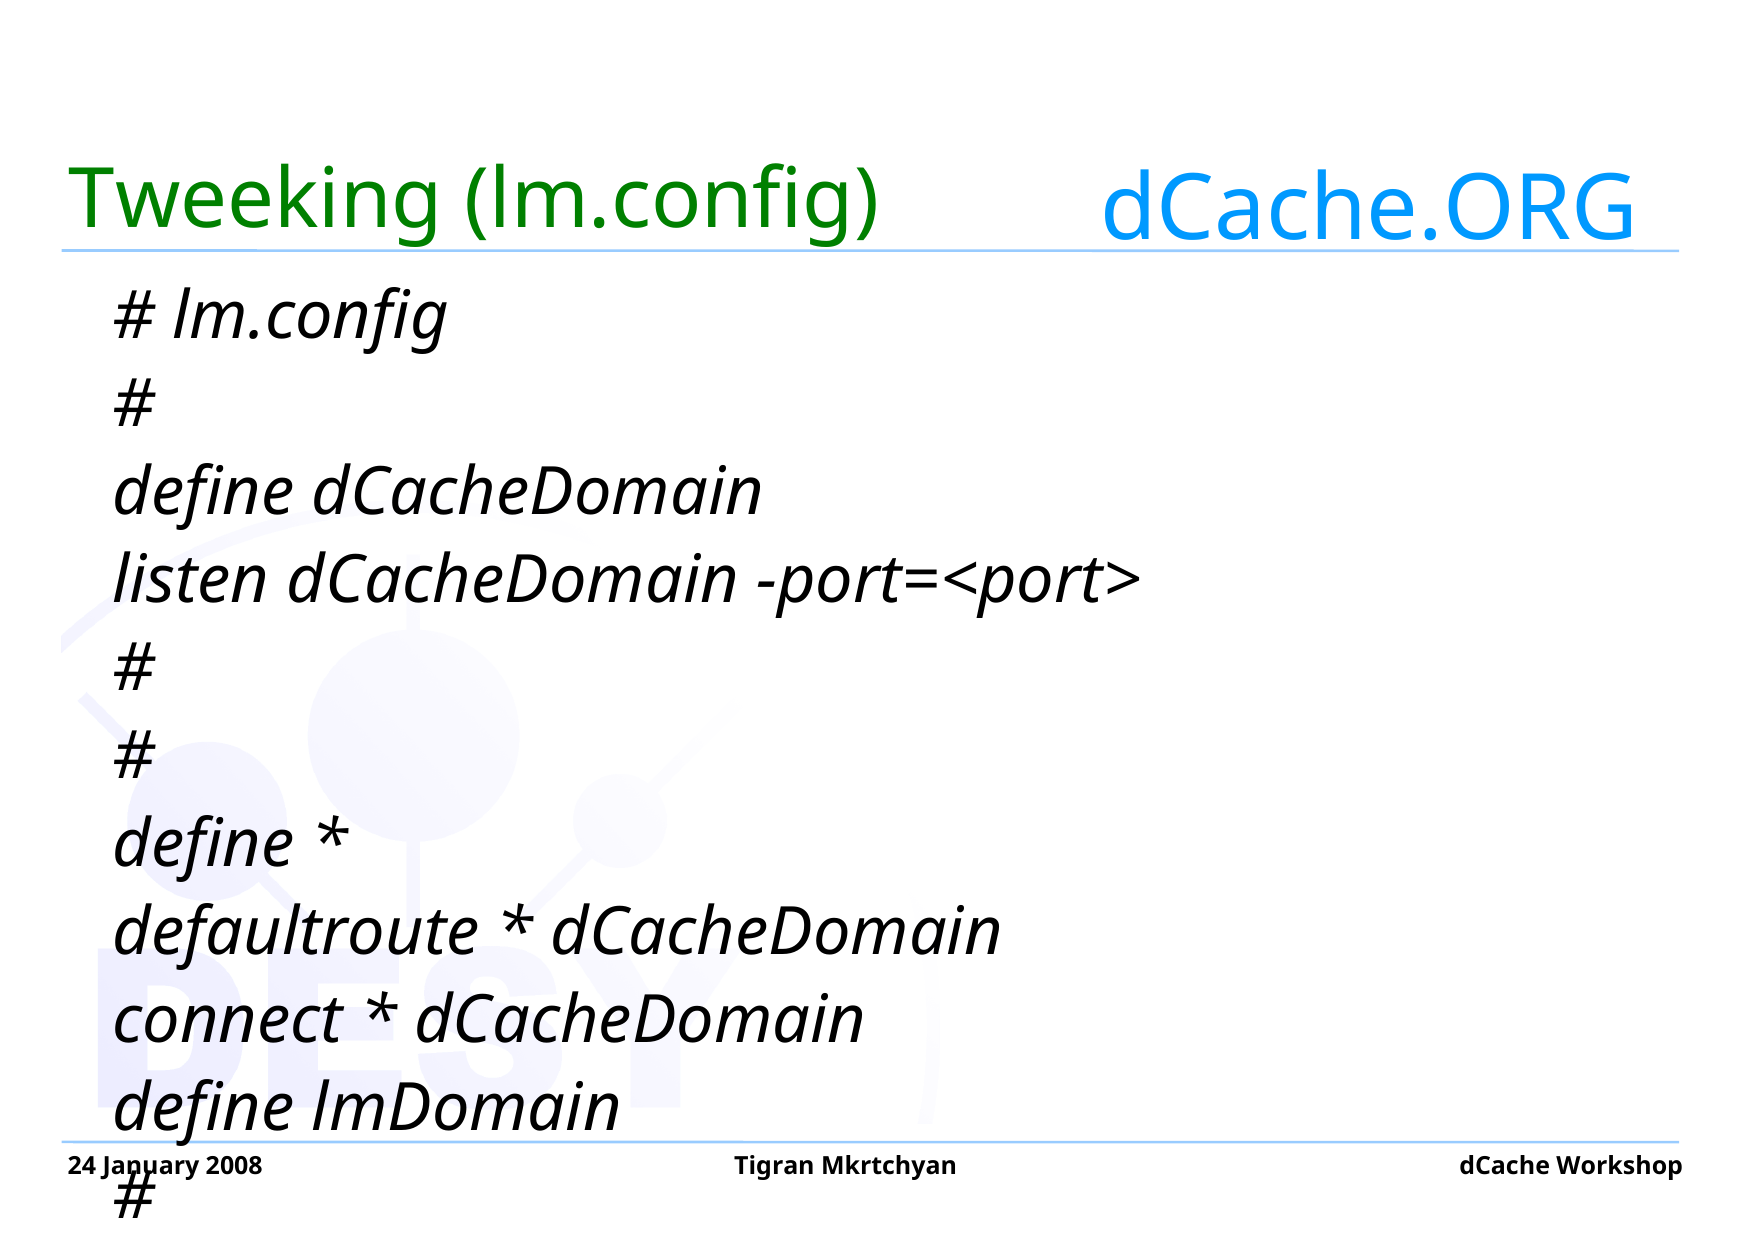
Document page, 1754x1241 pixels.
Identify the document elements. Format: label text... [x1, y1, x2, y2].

picture [231, 1099, 251, 1124]
text_box # lm.config # define dCacheDomain listen dCacheDomain -port=<port> # # define * defaultroute * dCacheDomain connect * dCacheDomain define lmDomain # [112, 268, 1688, 967]
picture [271, 1098, 287, 1110]
picture [441, 1099, 460, 1124]
text_box Tweeking (lm.config) [69, 139, 1088, 250]
picture [121, 1099, 140, 1124]
picture [499, 1099, 518, 1124]
picture [478, 1099, 497, 1124]
picture [536, 1099, 555, 1124]
picture [61, 500, 940, 1124]
picture [338, 1099, 357, 1124]
picture [359, 1099, 378, 1124]
picture [397, 1088, 423, 1124]
picture [592, 1099, 612, 1124]
picture [161, 1098, 177, 1110]
